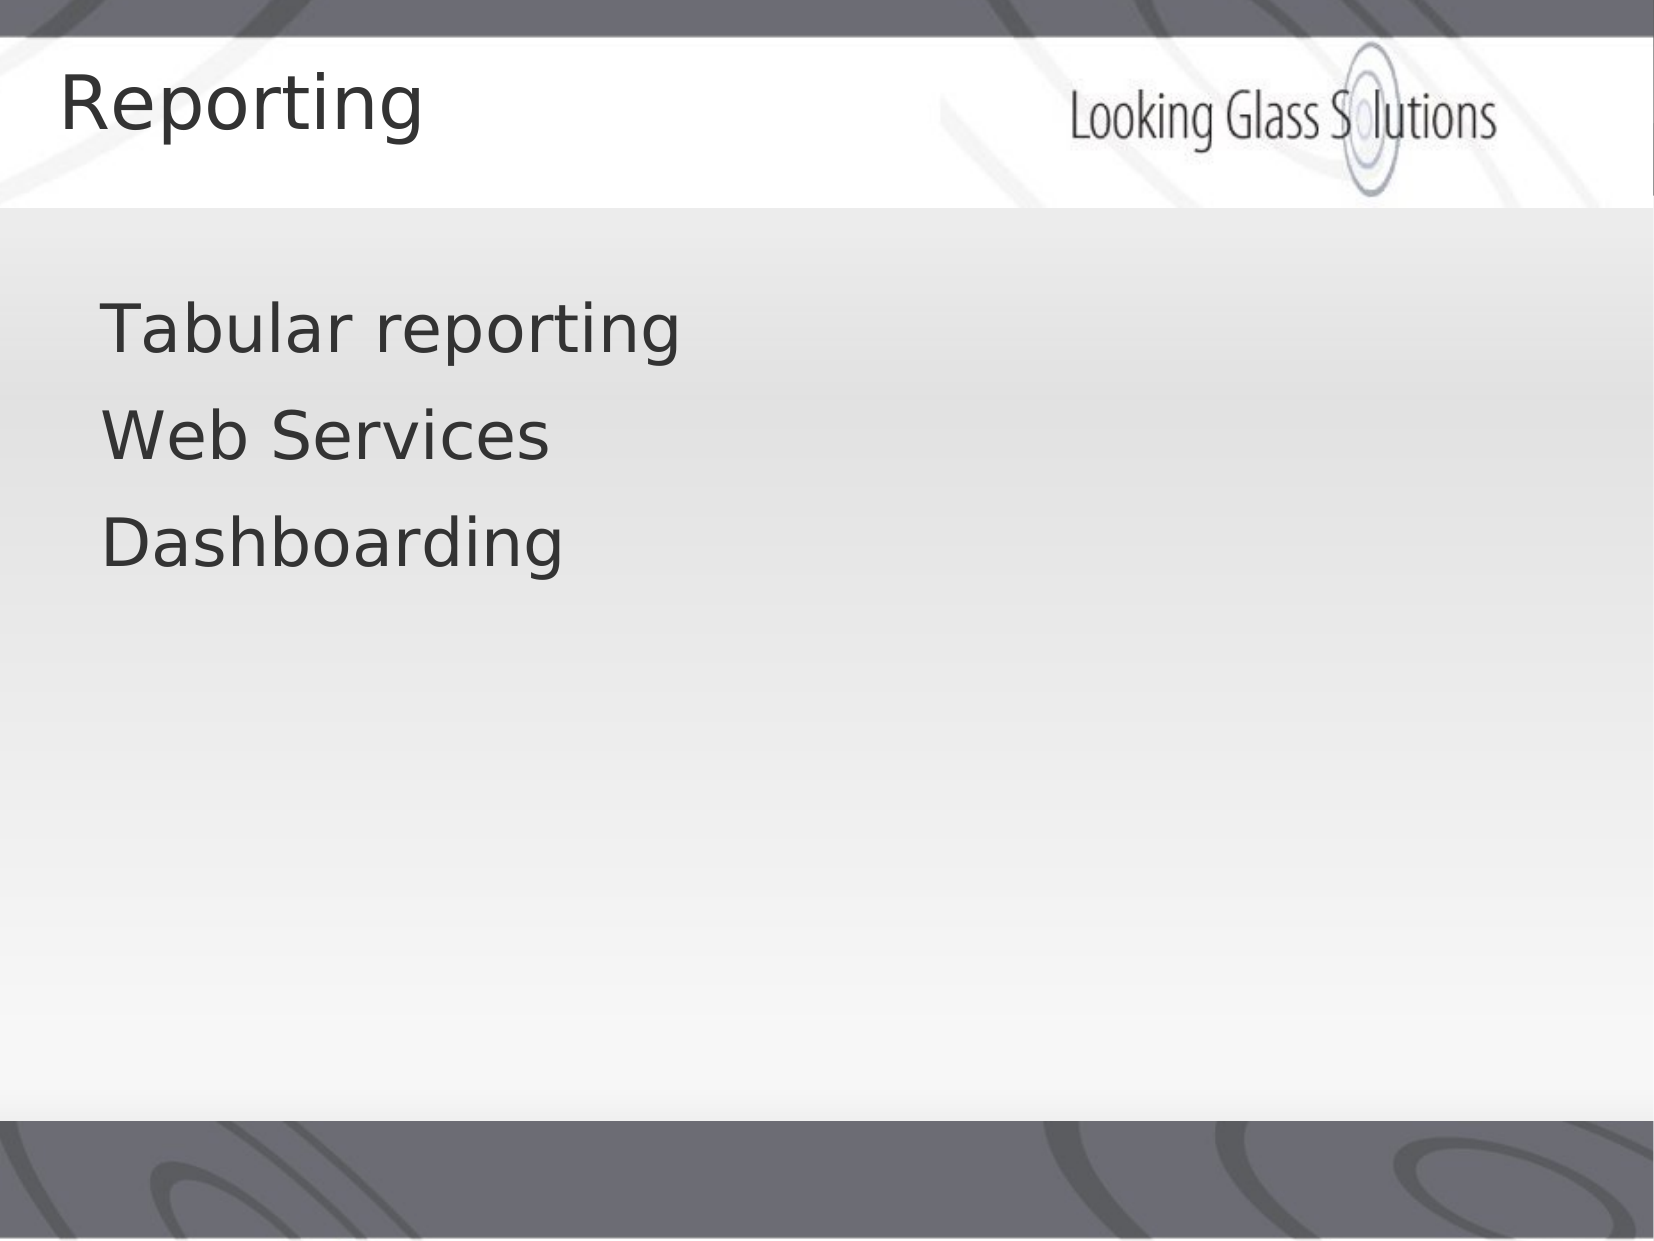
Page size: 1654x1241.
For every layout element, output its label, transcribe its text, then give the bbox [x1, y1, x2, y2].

list Tabular reporting Web Services Dashboarding [82, 290, 1571, 1109]
picture [0, 0, 1654, 1241]
title Reporting [59, 29, 1270, 178]
